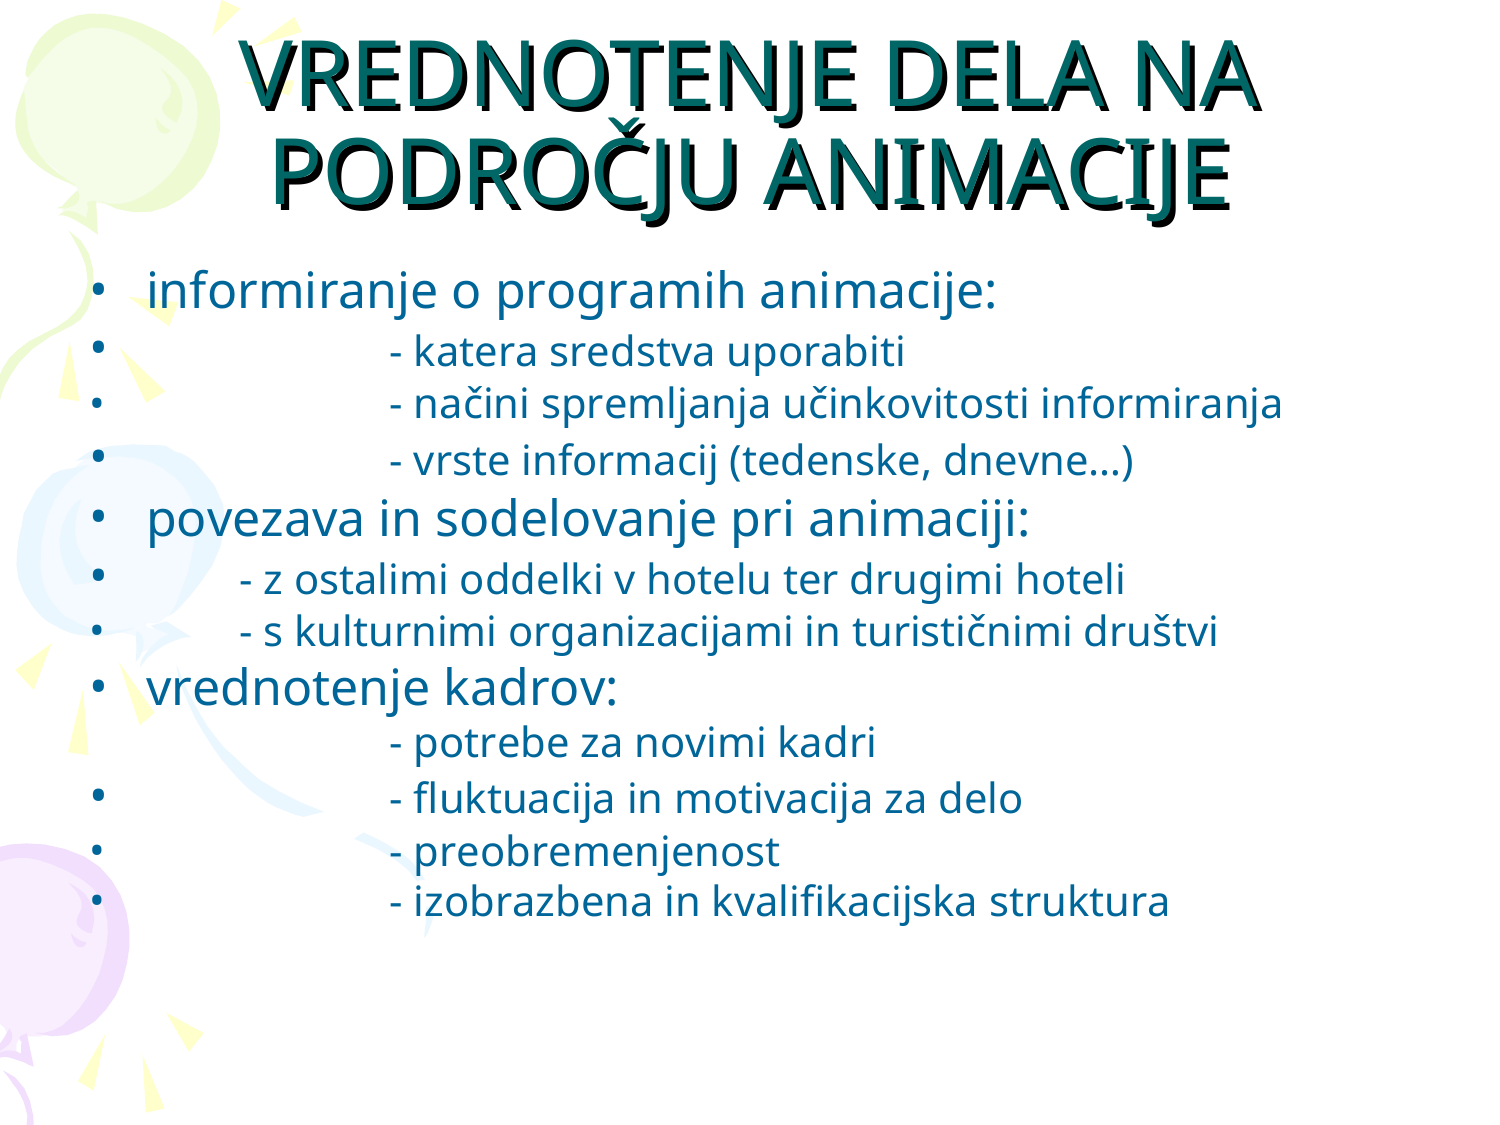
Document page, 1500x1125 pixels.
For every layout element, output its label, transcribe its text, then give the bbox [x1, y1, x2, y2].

title VREDNOTENJE DELA NA PODROČJU ANIMACIJE [72, 16, 1426, 233]
list informiranje o programih animacije: - katera sredstva uporabiti - načini spremljanja učinkovitosti informiranja - vrste informacij (tedenske, dnevne…) povezava in sodelovanje pri animaciji: - z ostalimi oddelki v hotelu ter drugimi hoteli - s kulturnimi organizacijami in turističnimi društvi vrednotenje kadrov: - potrebe za novimi kadri - fluktuacija in motivacija za delo - preobremenjenost - izobrazbena in kvalifikacijska struktura [75, 262, 1426, 994]
